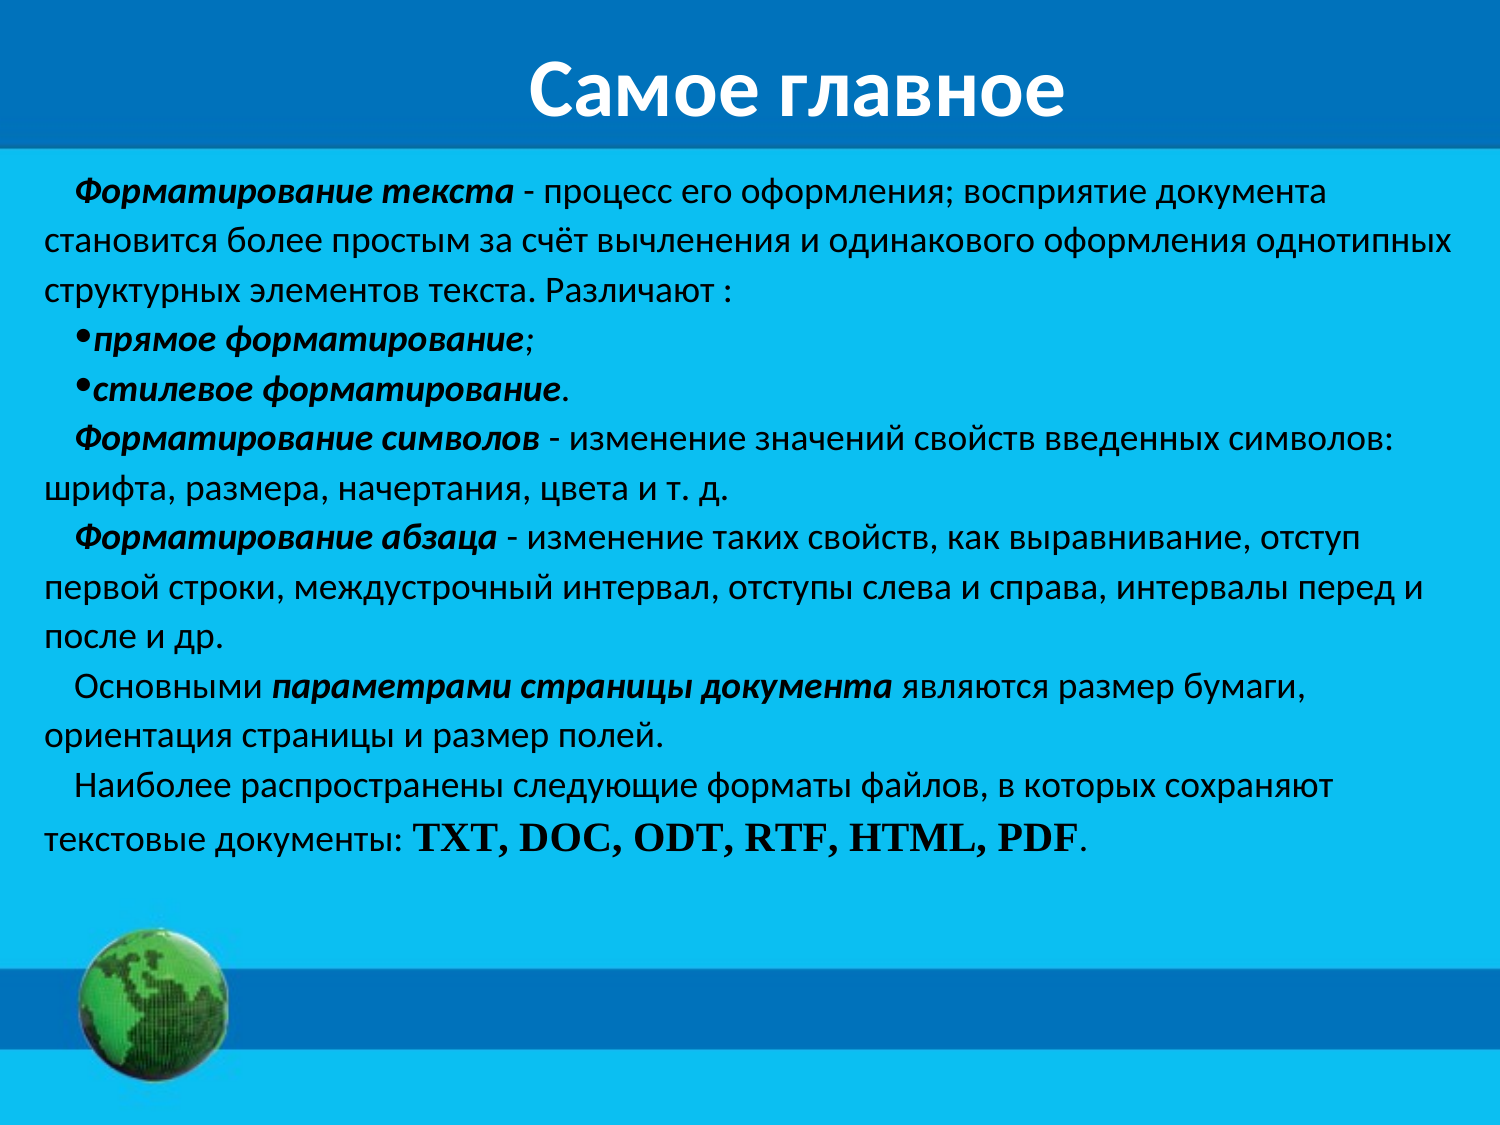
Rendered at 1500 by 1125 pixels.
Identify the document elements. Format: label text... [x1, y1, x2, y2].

picture [0, 924, 1500, 1084]
text_box Самое главное [171, 30, 1425, 135]
picture [0, 0, 1500, 146]
text_box Форматирование текста - процесс его оформления; восприятие документа становится более простым за счёт вычленения и одинакового оформления однотипных структурных элементов текста. Различают : прямое форматирование; стилевое форматирование. Форматирование символов - изменение значений свойств введенных символов: шрифта, размера, начертания, цвета и т. д. Форматирование абзаца - изменение таких свойств, как выравнивание, отступ первой строки, междустрочный интервал, отступы слева и справа, интервалы перед и после и др. Основными параметрами страницы документа являются размер бумаги, ориентация страницы и размер полей. Наиболее распространены следующие форматы файлов, в которых сохраняют текстовые документы: TXT, DOC, ODT, RTF, HTML, PDF. [29, 153, 1471, 868]
